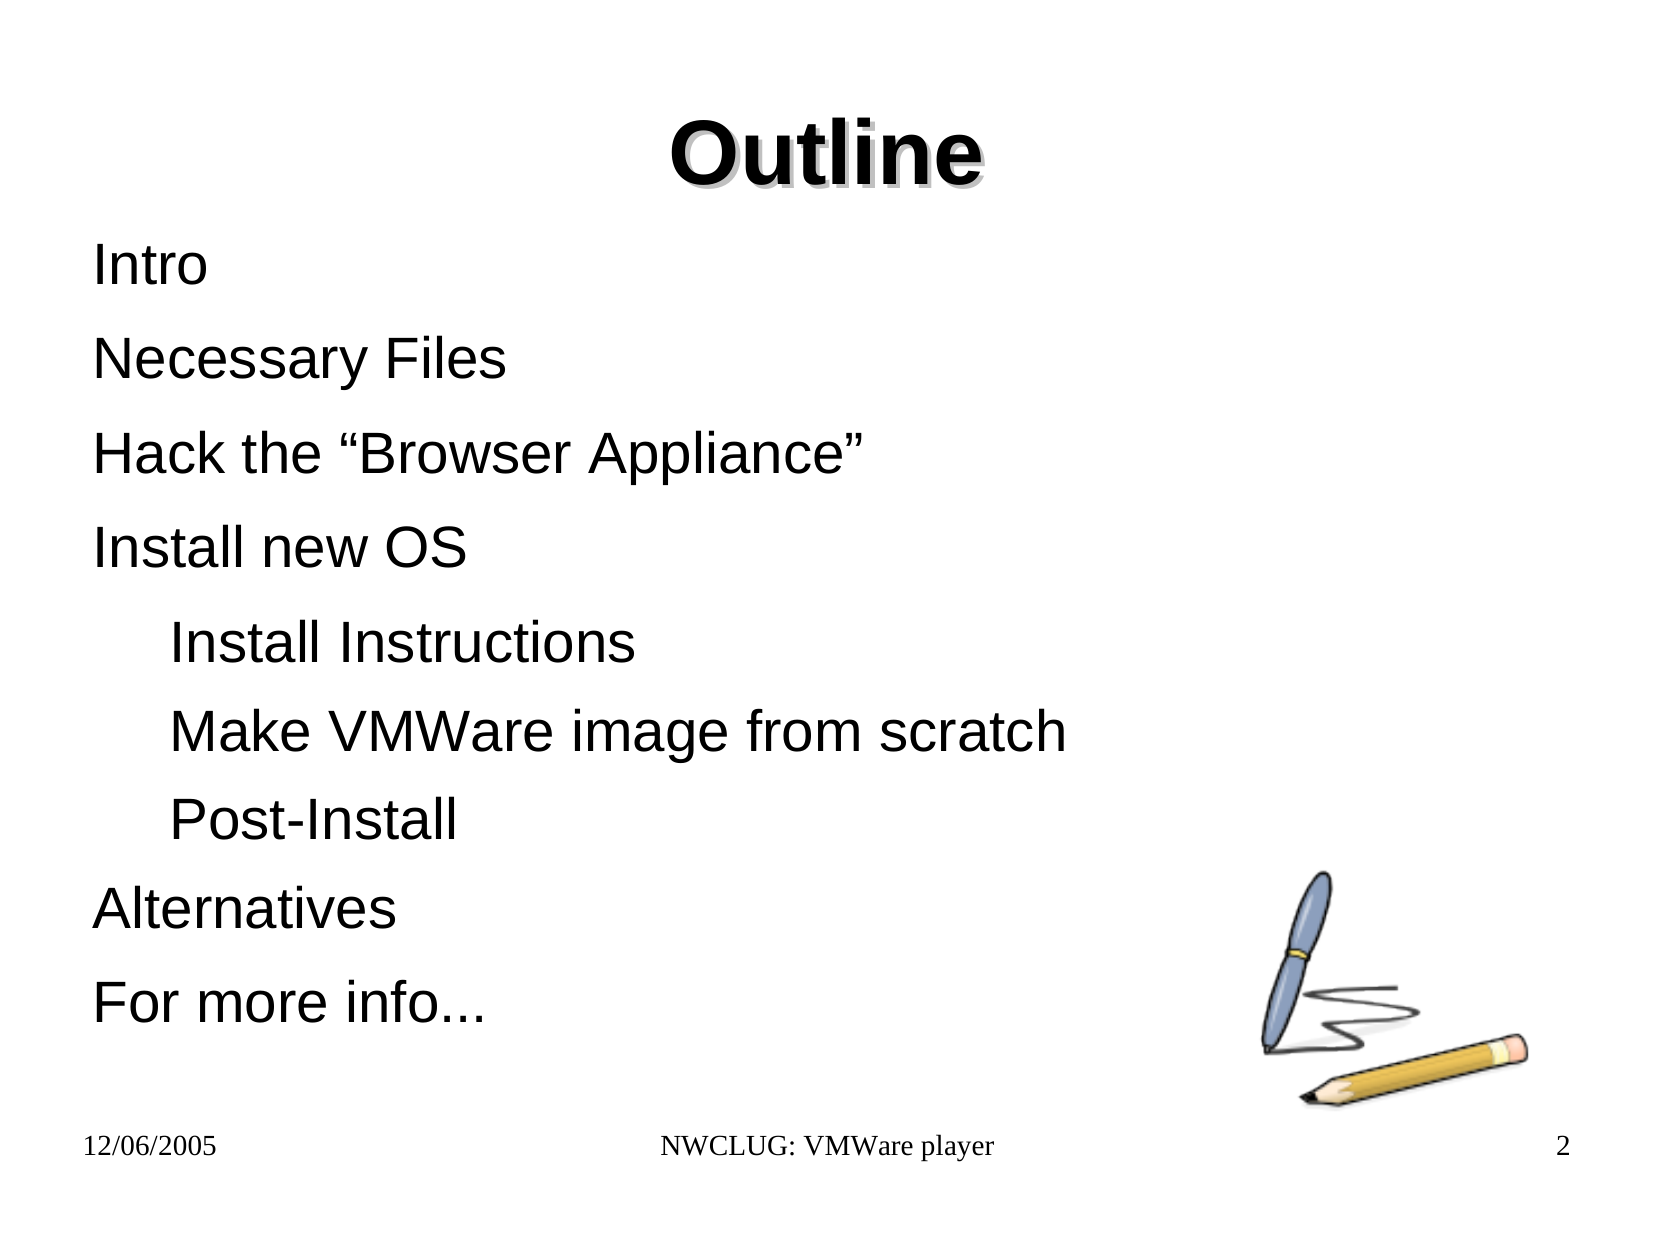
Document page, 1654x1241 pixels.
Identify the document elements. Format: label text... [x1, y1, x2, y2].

title Outline [82, 49, 1571, 257]
list Intro Necessary Files Hack the “Browser Appliance” Install new OS Install Instructions Make VMWare image from scratch Post-Install Alternatives For more info... [75, 231, 1564, 1051]
picture [1251, 862, 1538, 1121]
